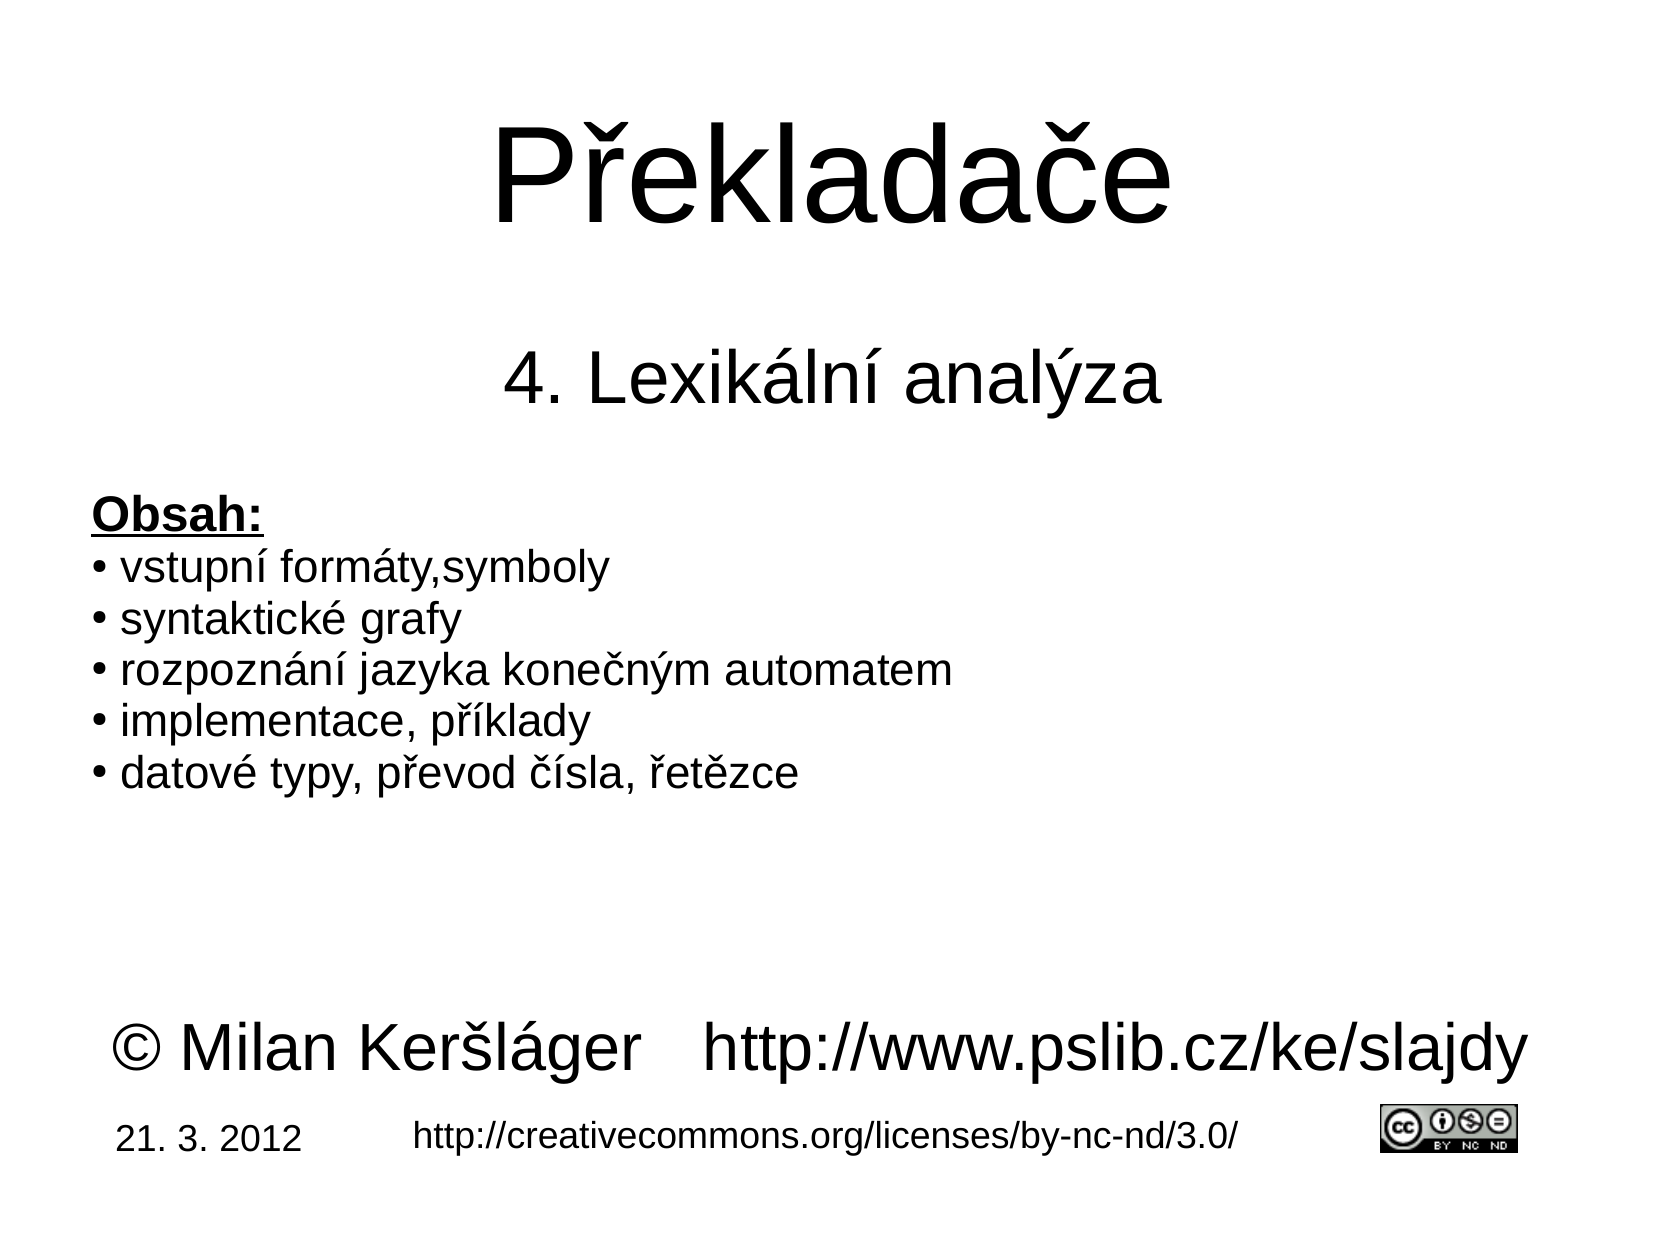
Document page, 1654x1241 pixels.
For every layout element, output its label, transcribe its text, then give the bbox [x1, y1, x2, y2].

text_box Obsah: vstupní formáty,symboly syntaktické grafy rozpoznání jazyka konečným automatem implementace, příklady datové typy, převod čísla, řetězce [76, 478, 1583, 806]
text_box http://creativecommons.org/licenses/by-nc-nd/3.0/ [339, 1107, 1313, 1165]
text_box 21.3.2012 [100, 1110, 337, 1168]
list © Milan Keršláger http://www.pslib.cz/ke/slajdy [76, 1009, 1565, 1087]
picture [1380, 1104, 1518, 1153]
title Překladače 4. Lexikální analýza [88, 56, 1577, 461]
